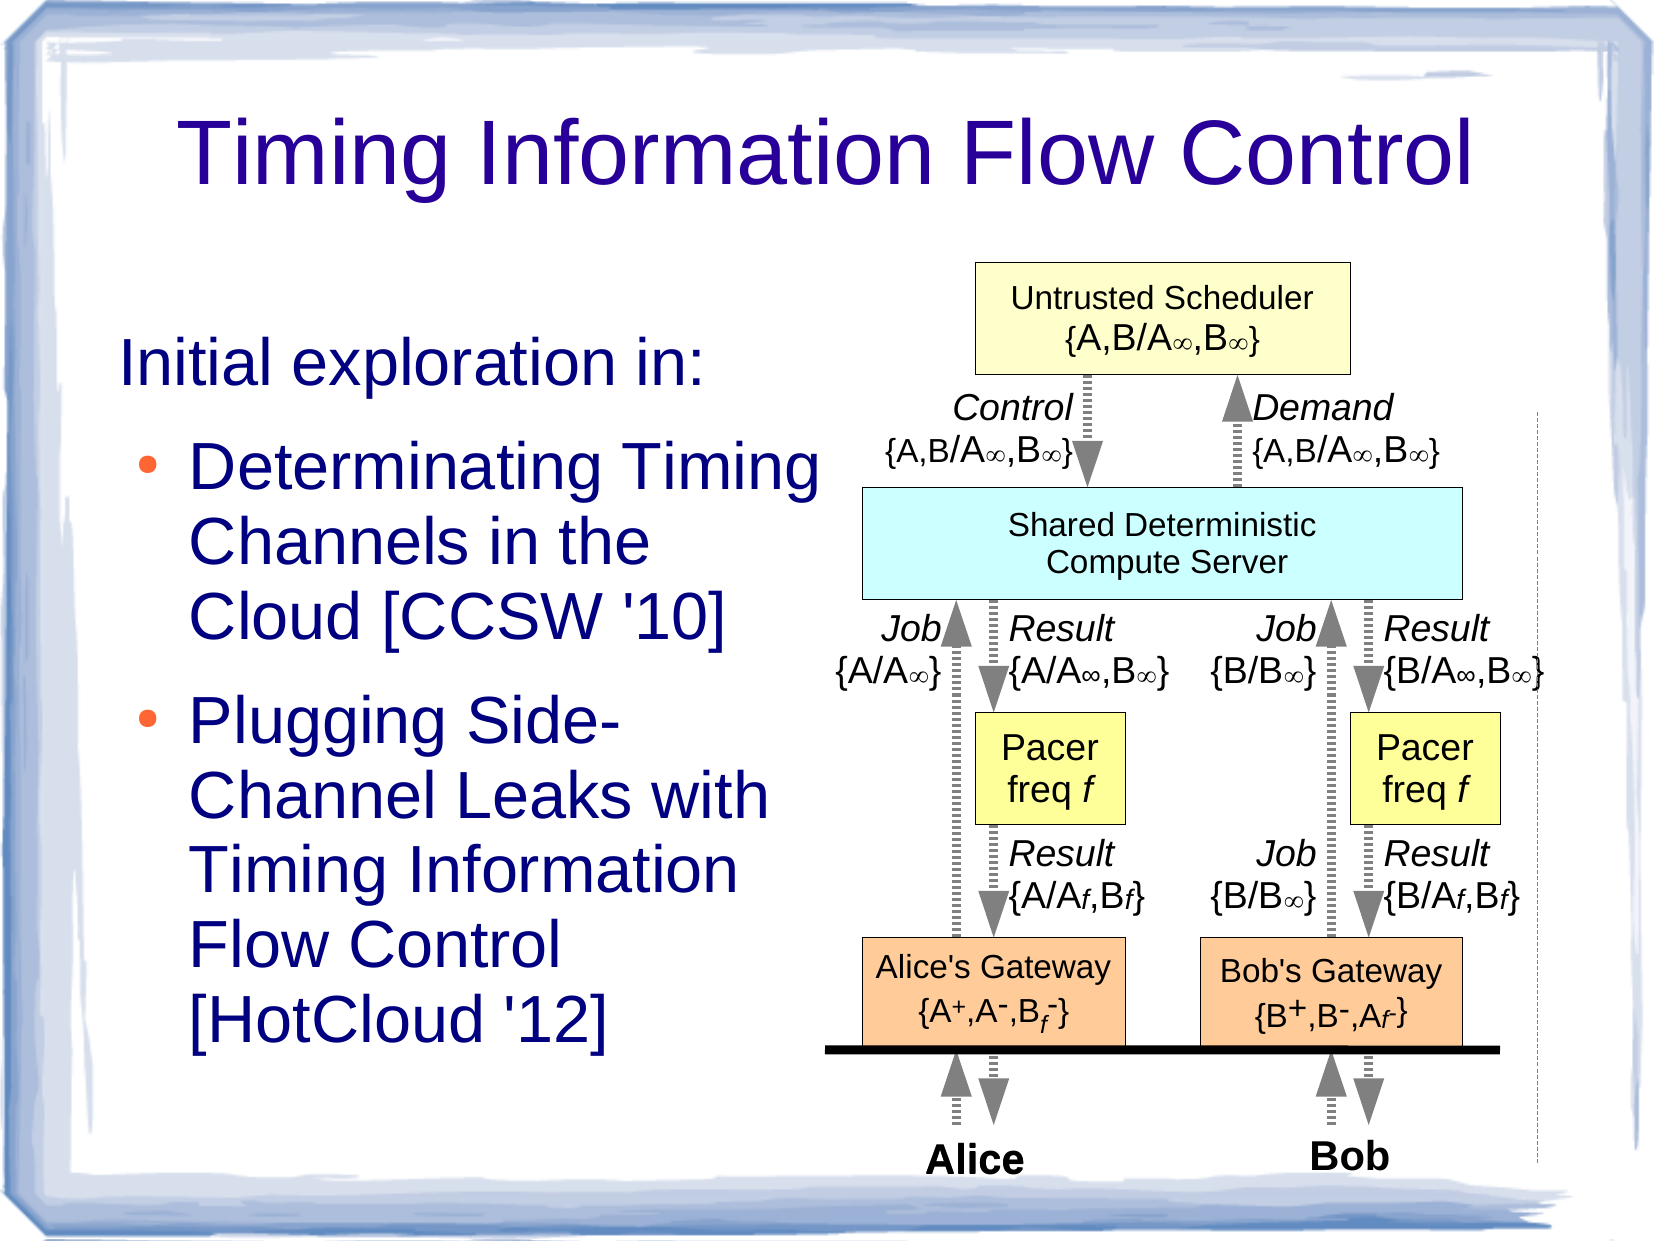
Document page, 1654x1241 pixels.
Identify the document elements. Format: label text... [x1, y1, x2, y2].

text_box Job {A/A∞} [827, 599, 957, 709]
text_box Result {B/Af,Bf} [1368, 824, 1576, 932]
text_box Untrusted Scheduler {A,B/A∞,B∞} [975, 262, 1351, 375]
text_box Control {A,B/A∞,B∞} [827, 378, 1088, 488]
text_box Alice [825, 1128, 1126, 1201]
text_box Bob [1200, 1124, 1501, 1196]
text_box Shared Deterministic Compute Server [862, 487, 1463, 600]
text_box Result {B/A∞,B∞} [1368, 599, 1576, 709]
title Timing Information Flow Control [82, 49, 1571, 257]
picture [0, 0, 1654, 1241]
text_box Pacer freq f [975, 712, 1126, 825]
text_box Alice's Gateway {A+,A-,Bf-} [862, 937, 1126, 1045]
text_box Job {B/B∞} [1181, 599, 1332, 709]
text_box Bob's Gateway {B+,B-,Af-} [1200, 937, 1463, 1045]
text_box Demand {A,B/A∞,B∞} [1237, 378, 1501, 488]
text_box Result {A/Af,Bf} [993, 824, 1181, 932]
text_box Pacer freq f [1350, 712, 1501, 825]
list Initial exploration in: Determinating Timing Channels in the Cloud [CCSW '10] Plugging Side-Channel Leaks with Timing Information Flow Control [HotCloud '12] [118, 324, 827, 1055]
text_box Result {A/A∞,B∞} [993, 600, 1181, 709]
text_box Job {B/B∞} [1181, 824, 1332, 934]
